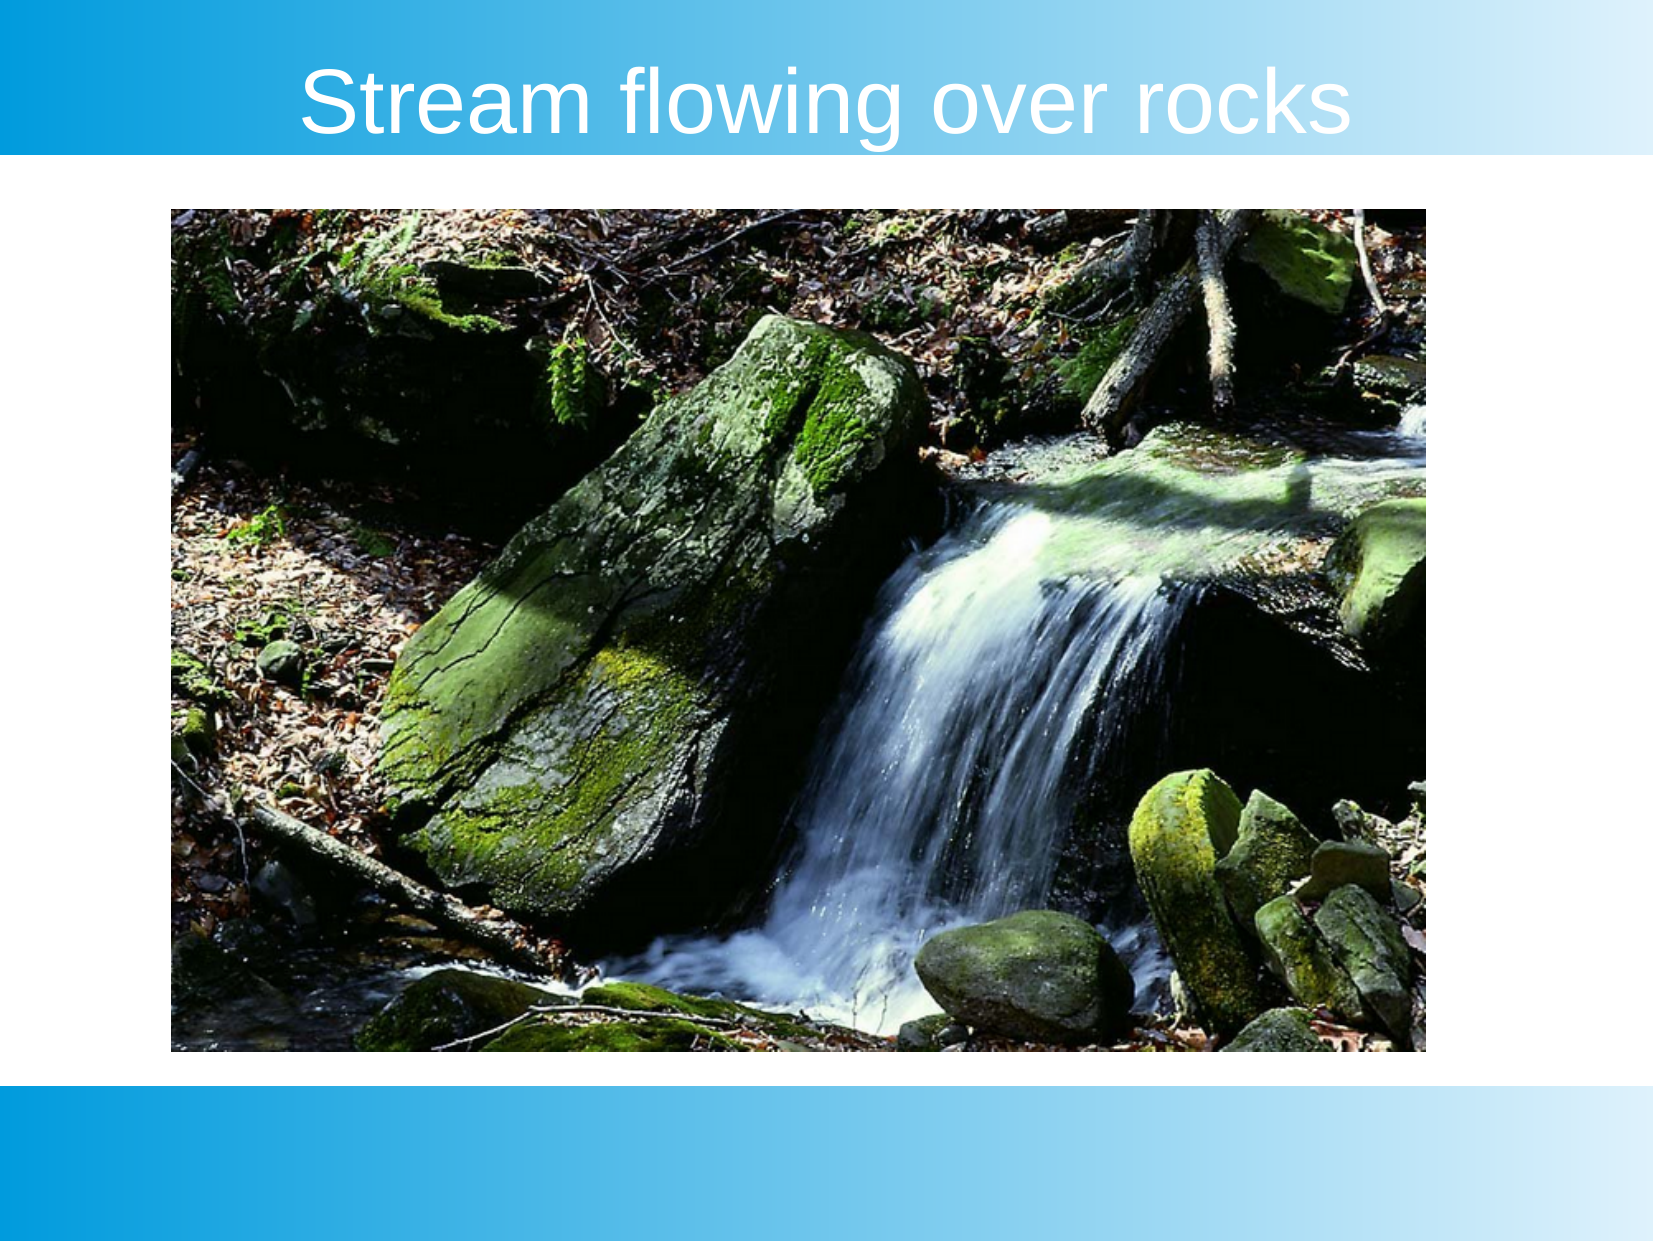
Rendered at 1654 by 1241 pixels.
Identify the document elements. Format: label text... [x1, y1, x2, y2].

picture [171, 209, 1426, 1052]
title Stream flowing over rocks [82, 49, 1571, 155]
